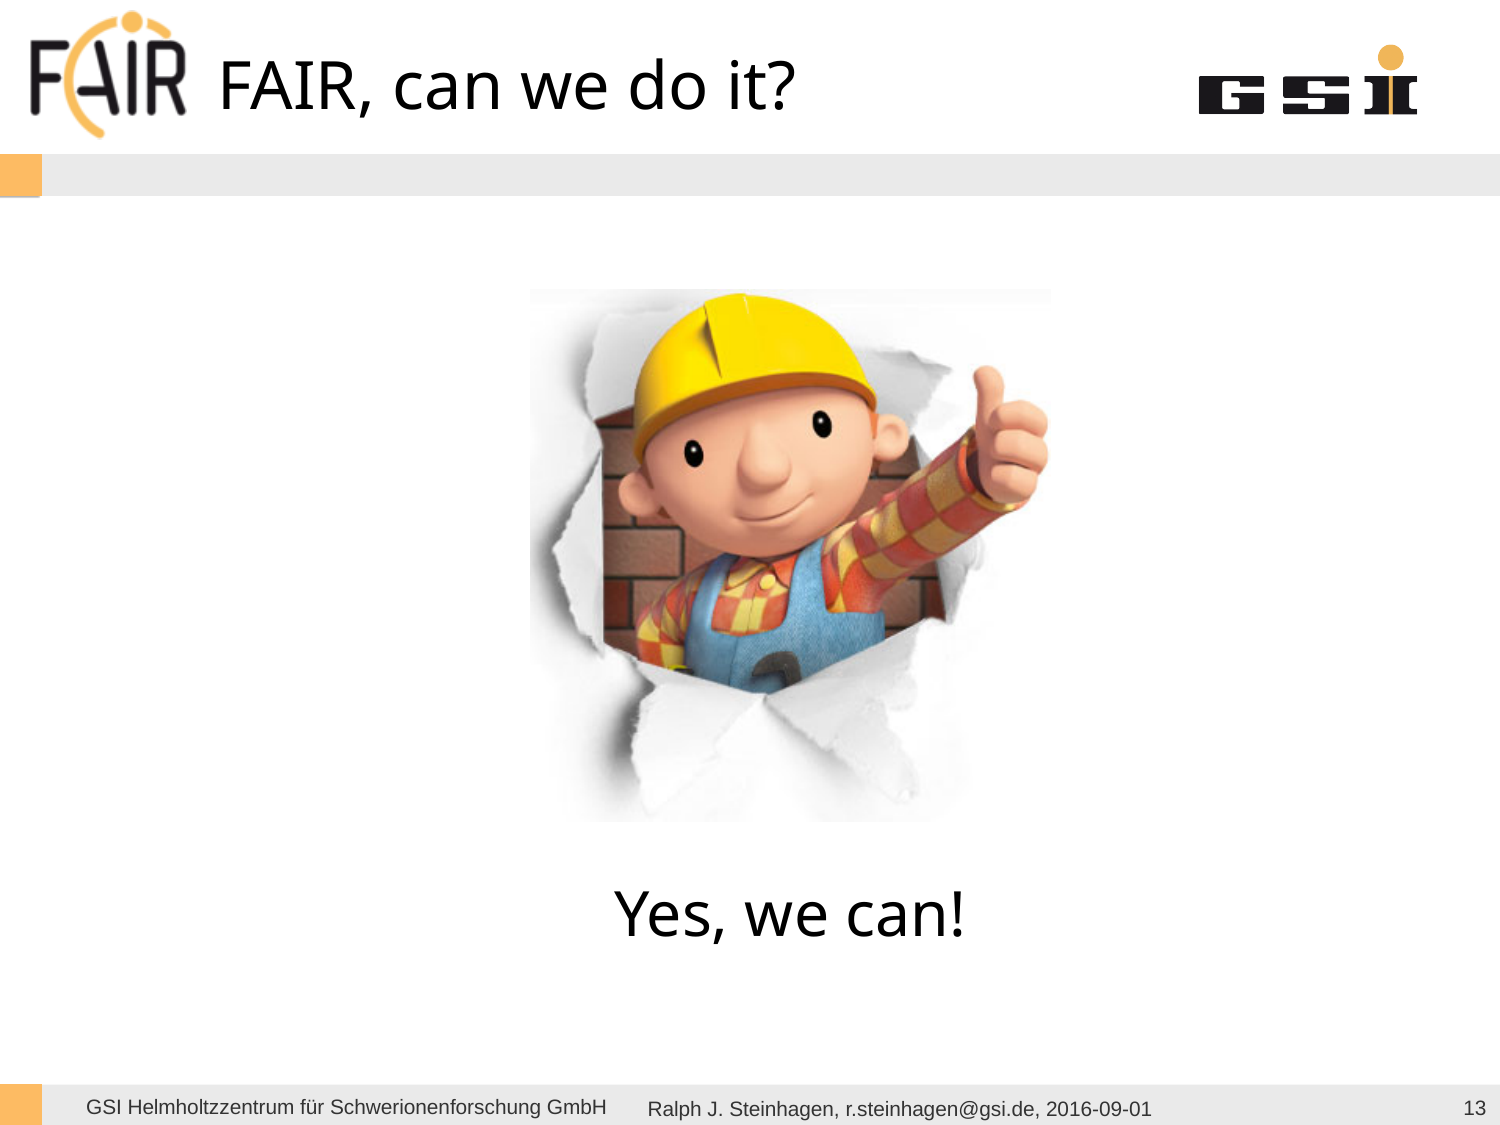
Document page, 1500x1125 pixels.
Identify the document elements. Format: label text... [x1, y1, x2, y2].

text_box Yes, we can! [569, 862, 1012, 965]
title FAIR, can we do it? [217, 20, 1109, 147]
picture [30, 9, 187, 141]
picture [530, 289, 1051, 822]
picture [1197, 42, 1419, 117]
